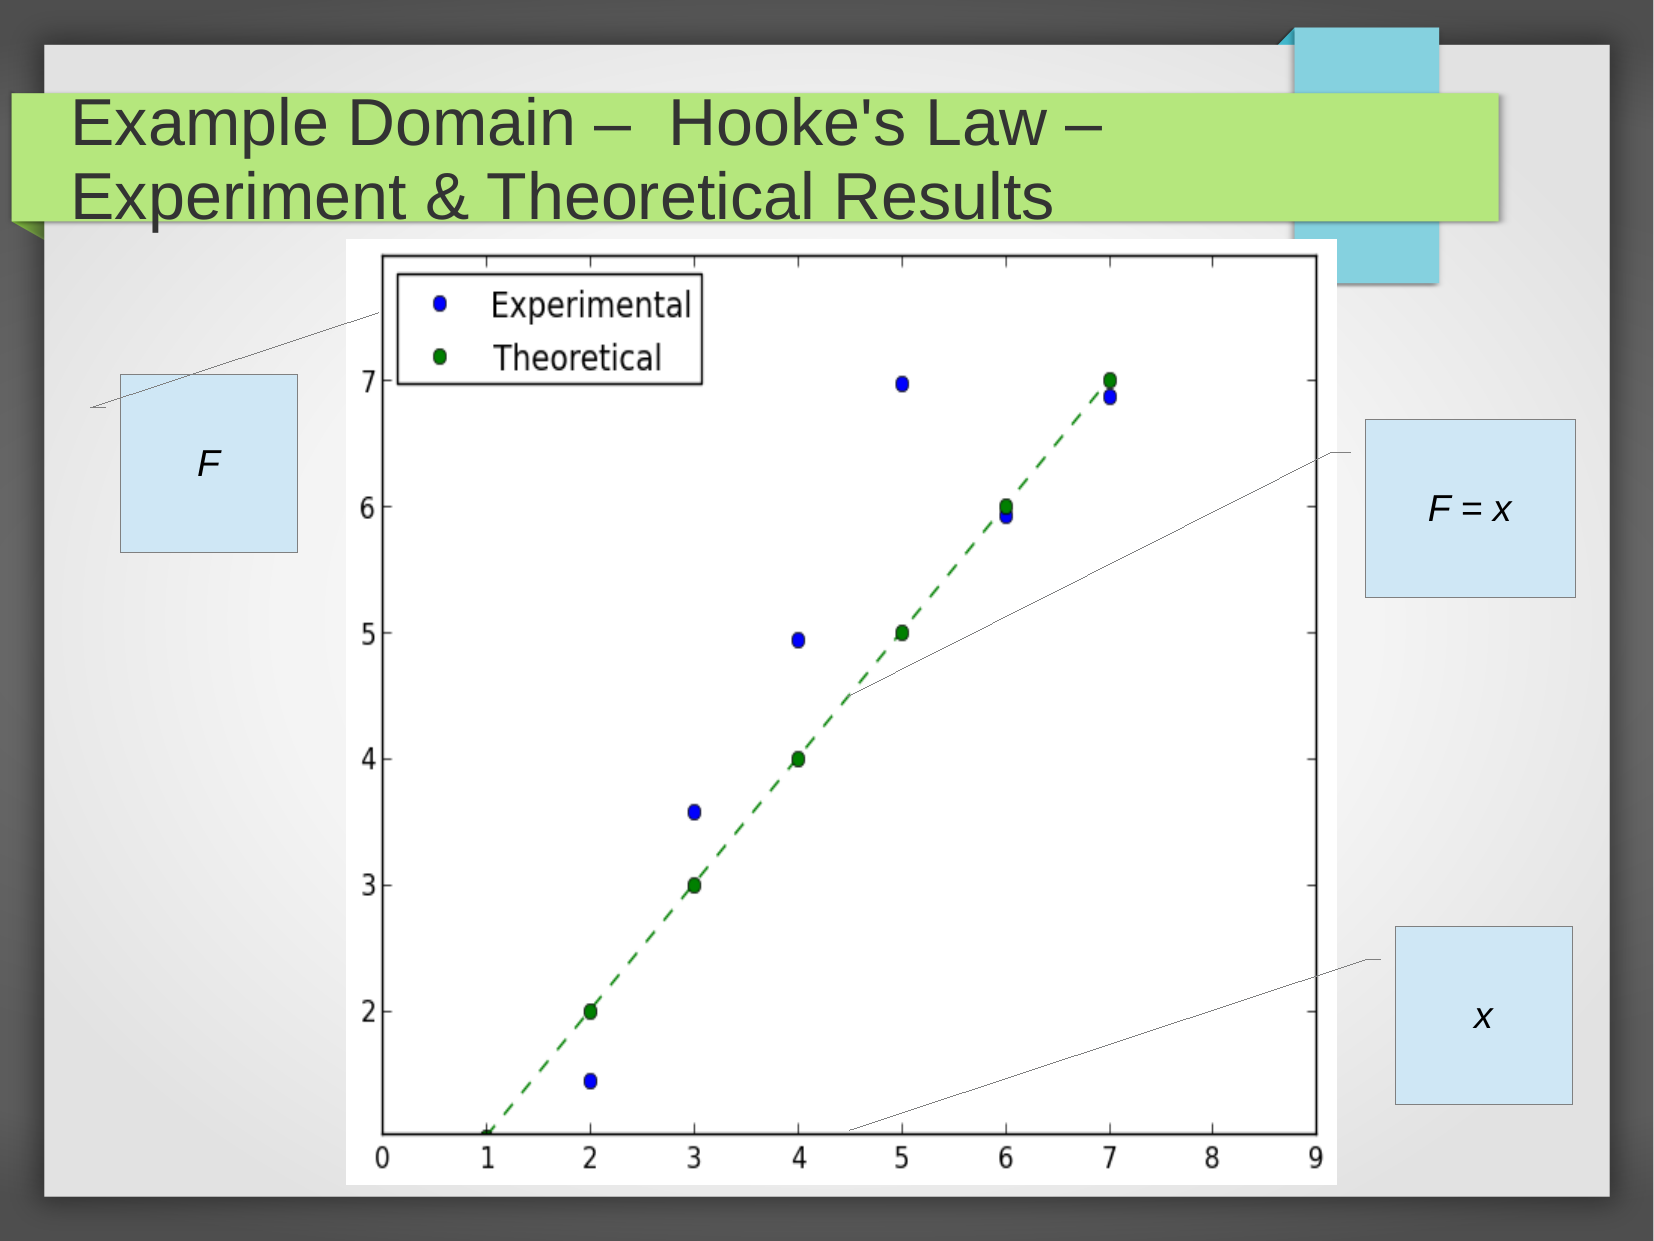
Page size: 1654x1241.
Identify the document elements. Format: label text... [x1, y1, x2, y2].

text_box x [1395, 927, 1572, 1104]
text_box F = x [1365, 420, 1575, 597]
picture [0, 0, 1654, 1241]
text_box F [90, 312, 379, 552]
title Example Domain – Hooke's Law – Experiment & Theoretical Results [70, 85, 1229, 234]
